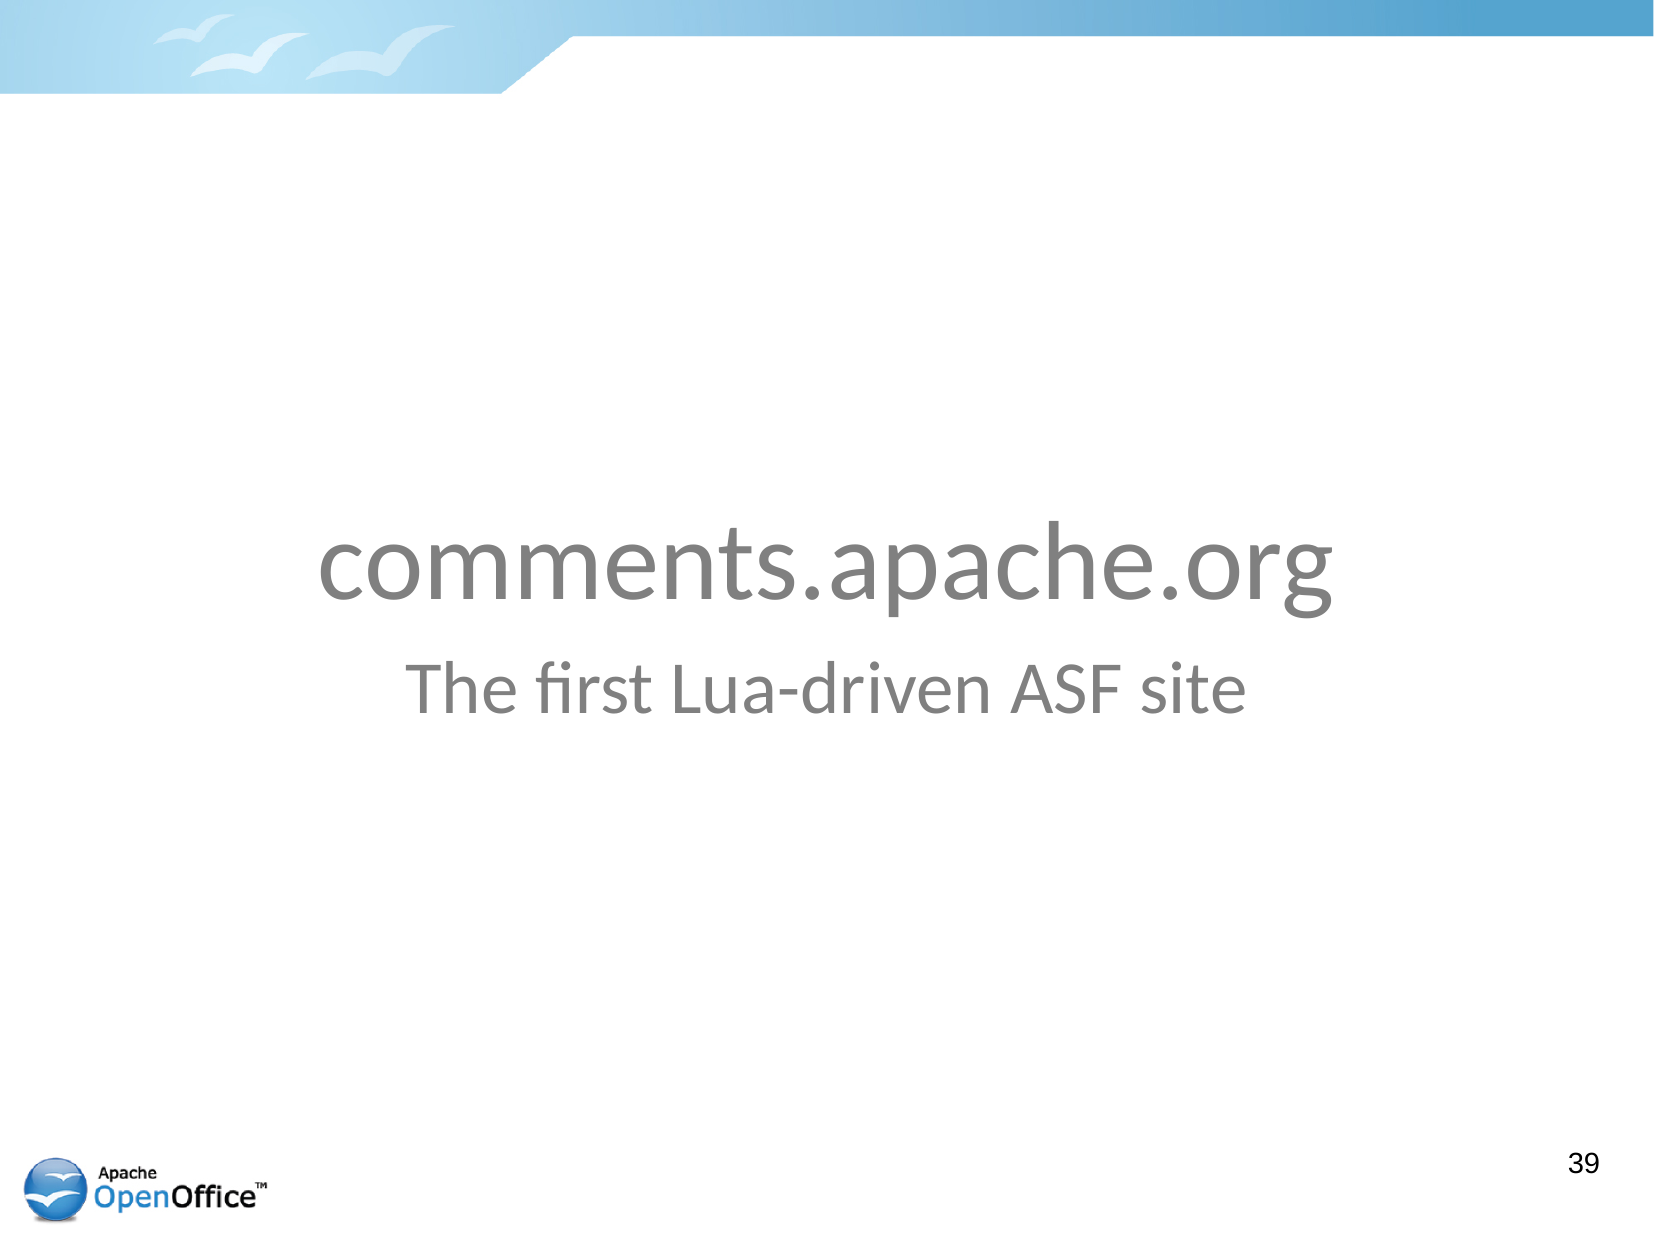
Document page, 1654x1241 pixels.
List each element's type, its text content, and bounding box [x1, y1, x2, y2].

list comments.apache.org The first Lua-driven ASF site [82, 372, 1571, 968]
picture [0, 0, 1654, 1241]
